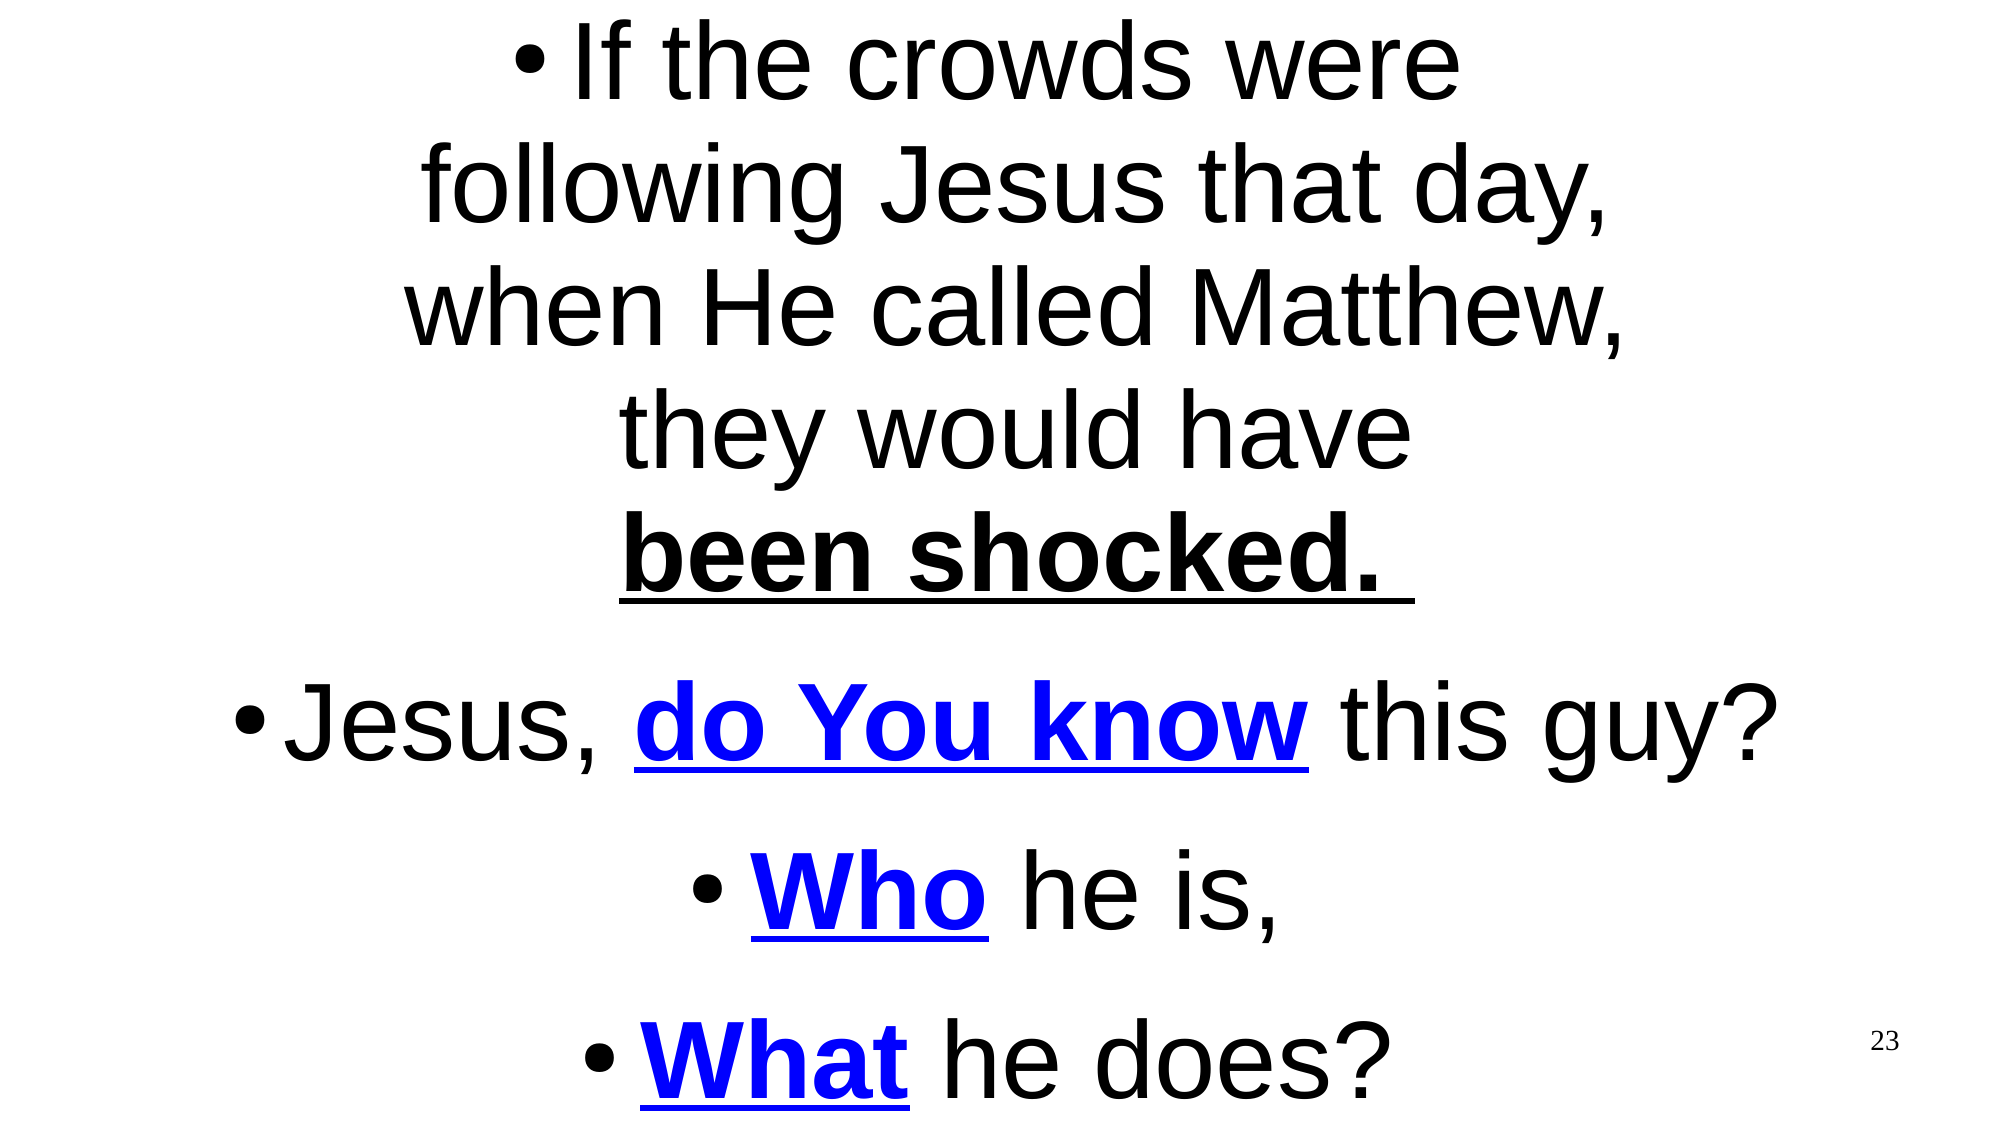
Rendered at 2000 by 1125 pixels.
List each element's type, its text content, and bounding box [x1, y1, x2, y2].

list If the crowds were following Jesus that day, when He called Matthew, they would have been shocked. Jesus, do You know this guy? Who he is, What he does? [0, 0, 1996, 1123]
